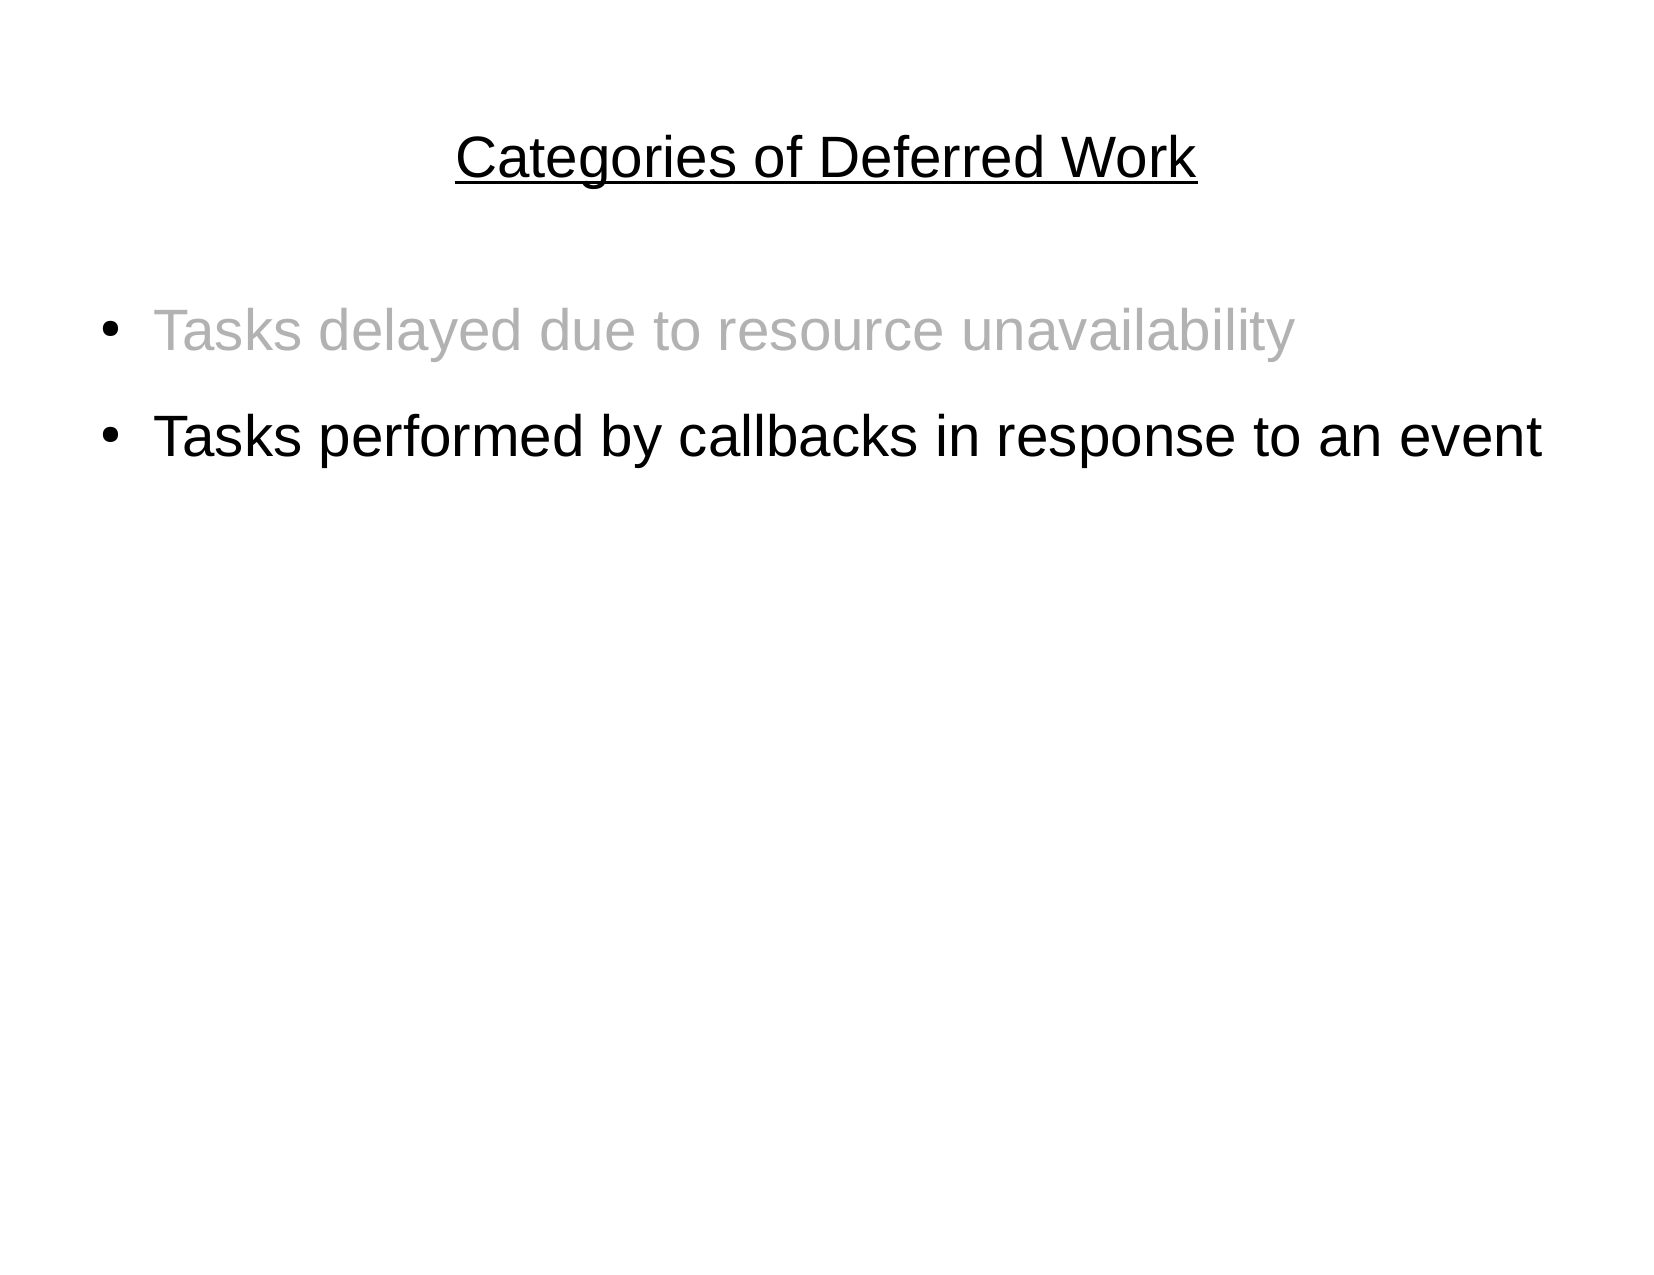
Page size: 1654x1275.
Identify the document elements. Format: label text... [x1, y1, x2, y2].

title Categories of Deferred Work [82, 50, 1571, 264]
list Tasks delayed due to resource unavailability Tasks performed by callbacks in response to an event [82, 298, 1571, 1038]
